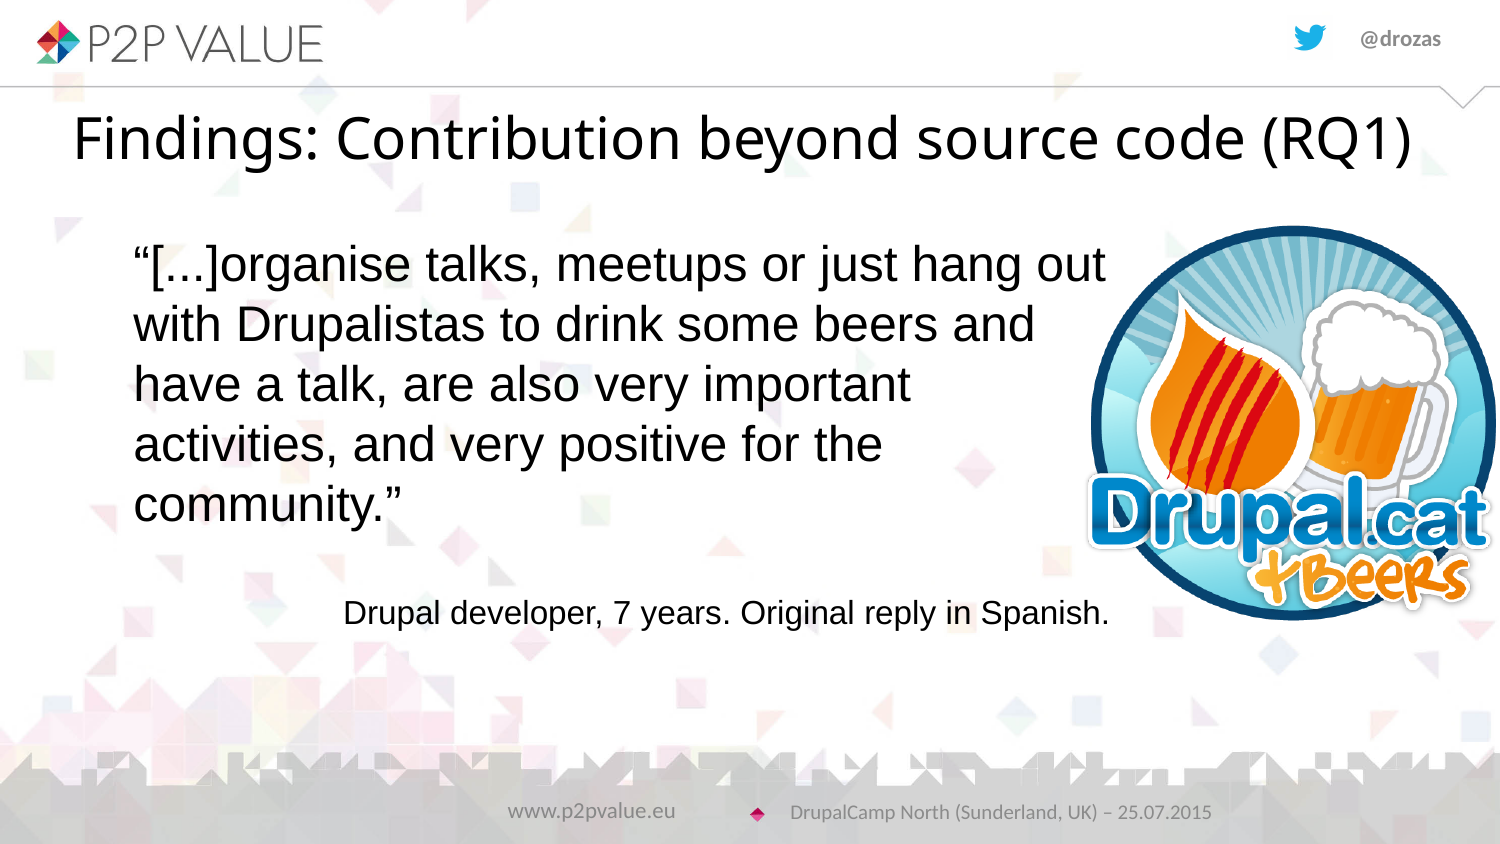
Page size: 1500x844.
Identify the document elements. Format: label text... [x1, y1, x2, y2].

text_box DrupalCamp North (Sunderland, UK) – 25.07.2015 [777, 788, 1470, 834]
picture [0, 0, 1500, 844]
text_box www.p2pvalue.eu [501, 789, 720, 829]
subtitle “[...]organise talks, meetups or just hang out with Drupalistas to drink some beers and have a talk, are also very important activities, and very positive for the community.” Drupal developer, 7 years. Original reply in Spanish. [120, 225, 1126, 781]
title Findings: Contribution beyond source code (RQ1) [0, 92, 1486, 181]
text_box @drozas [1333, 15, 1455, 60]
